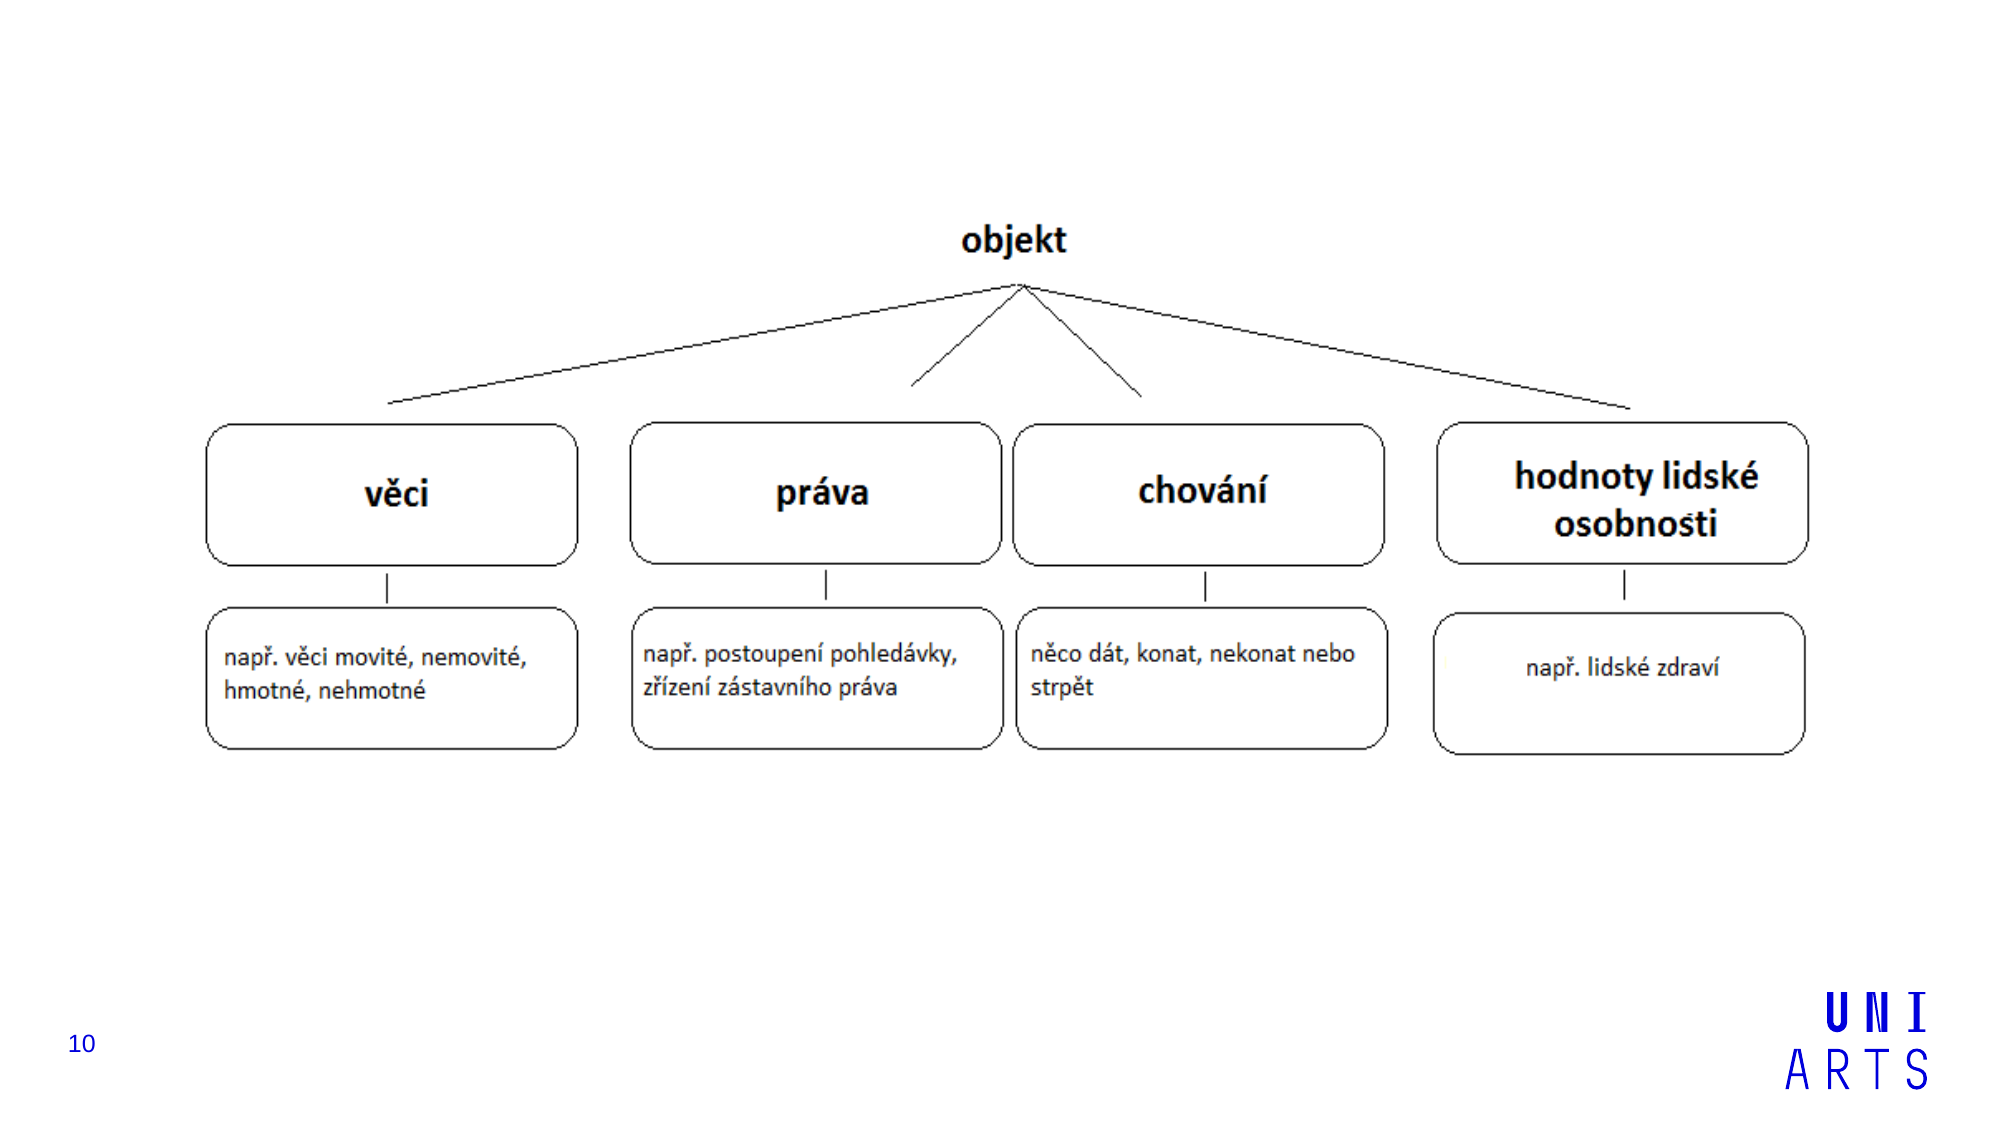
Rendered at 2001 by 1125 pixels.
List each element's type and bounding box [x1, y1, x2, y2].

text_box [67, 1021, 110, 1063]
picture [196, 184, 1816, 1043]
